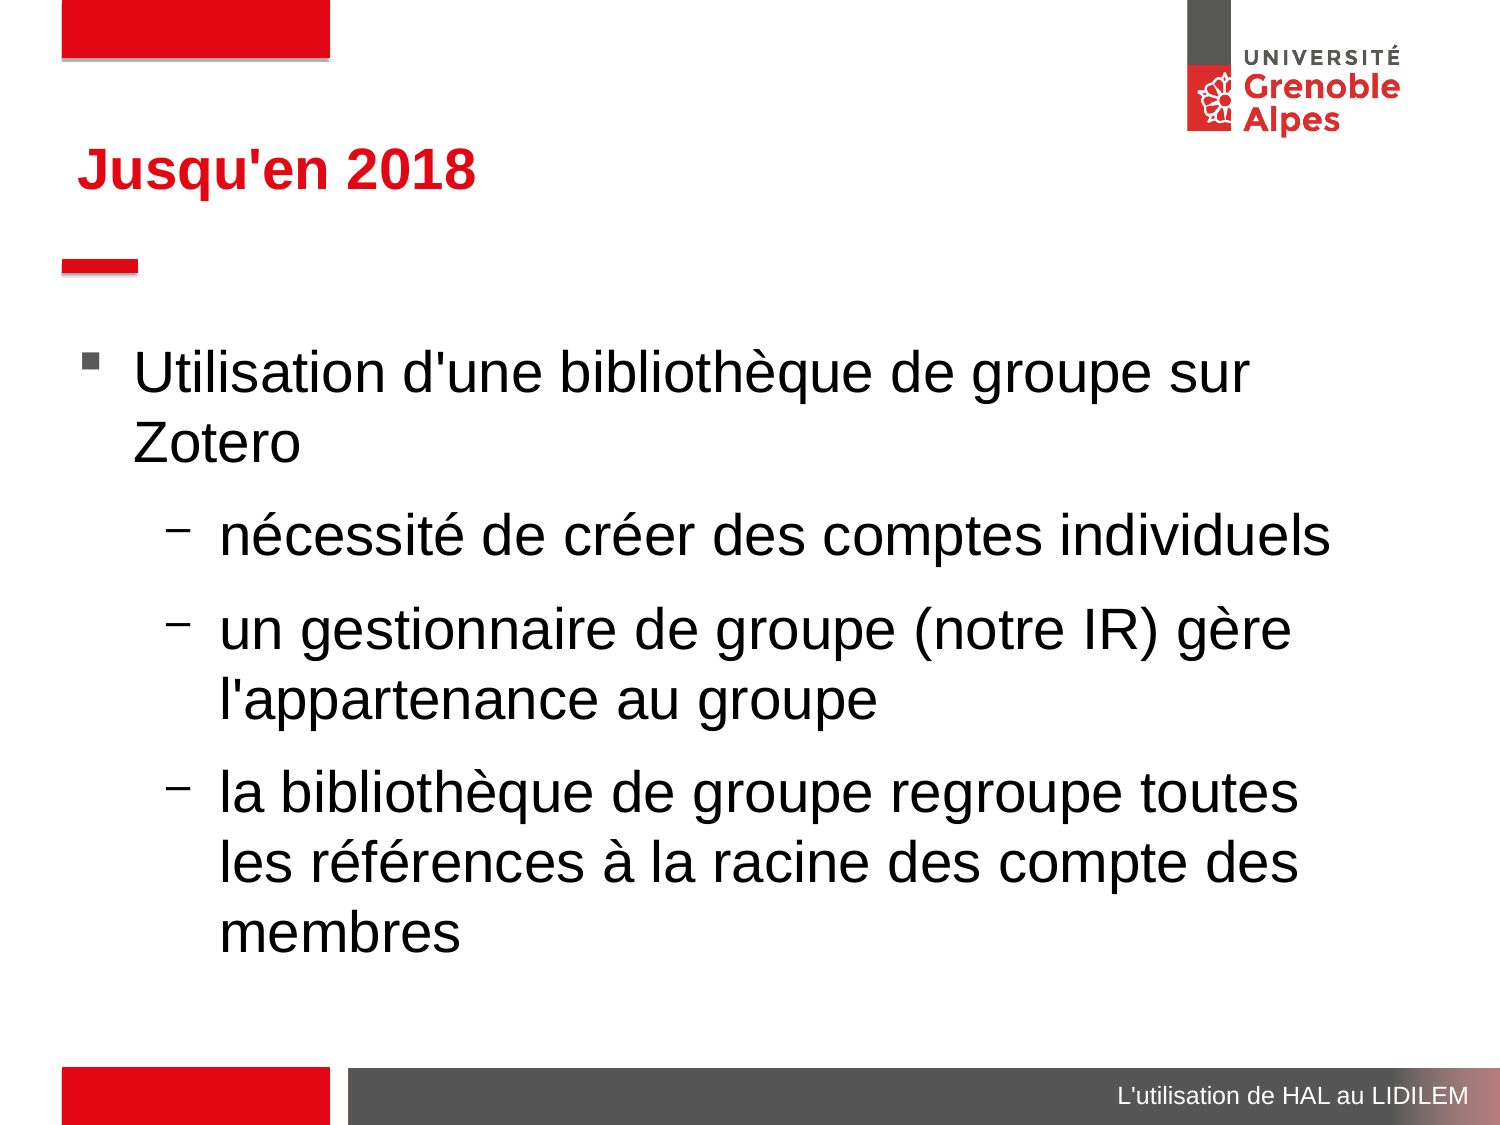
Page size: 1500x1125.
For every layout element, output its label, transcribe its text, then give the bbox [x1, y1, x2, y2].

footer L'utilisation de HAL au LIDILEM [1009, 1065, 1485, 1125]
picture [1187, 0, 1400, 73]
list Utilisation d'une bibliothèque de groupe sur Zotero nécessité de créer des comptes individuels un gestionnaire de groupe (notre IR) gère l'appartenance au groupe la bibliothèque de groupe regroupe toutes les références à la racine des compte des membres [62, 326, 1400, 681]
title Jusqu'en 2018 [62, 73, 1400, 261]
